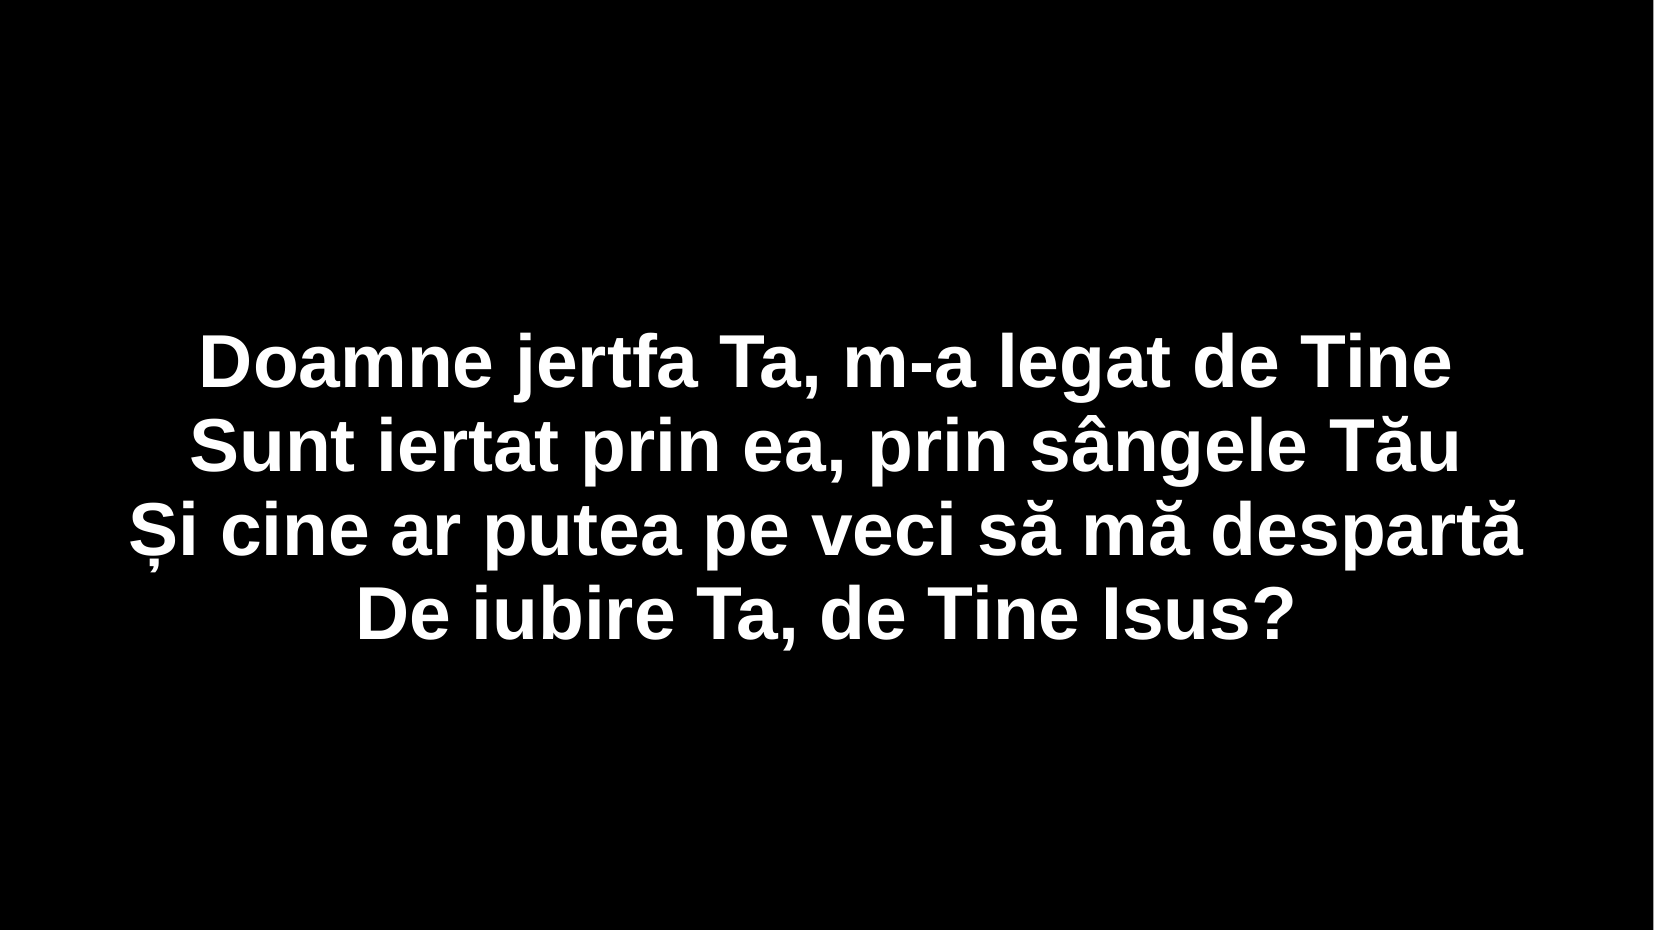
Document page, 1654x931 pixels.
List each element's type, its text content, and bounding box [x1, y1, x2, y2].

text_box Doamne jertfa Ta, m-a legat de Tine Sunt iertat prin ea, prin sângele Tău Și cine ar putea pe veci să mă despartă De iubire Ta, de Tine Isus? [82, 109, 1571, 866]
